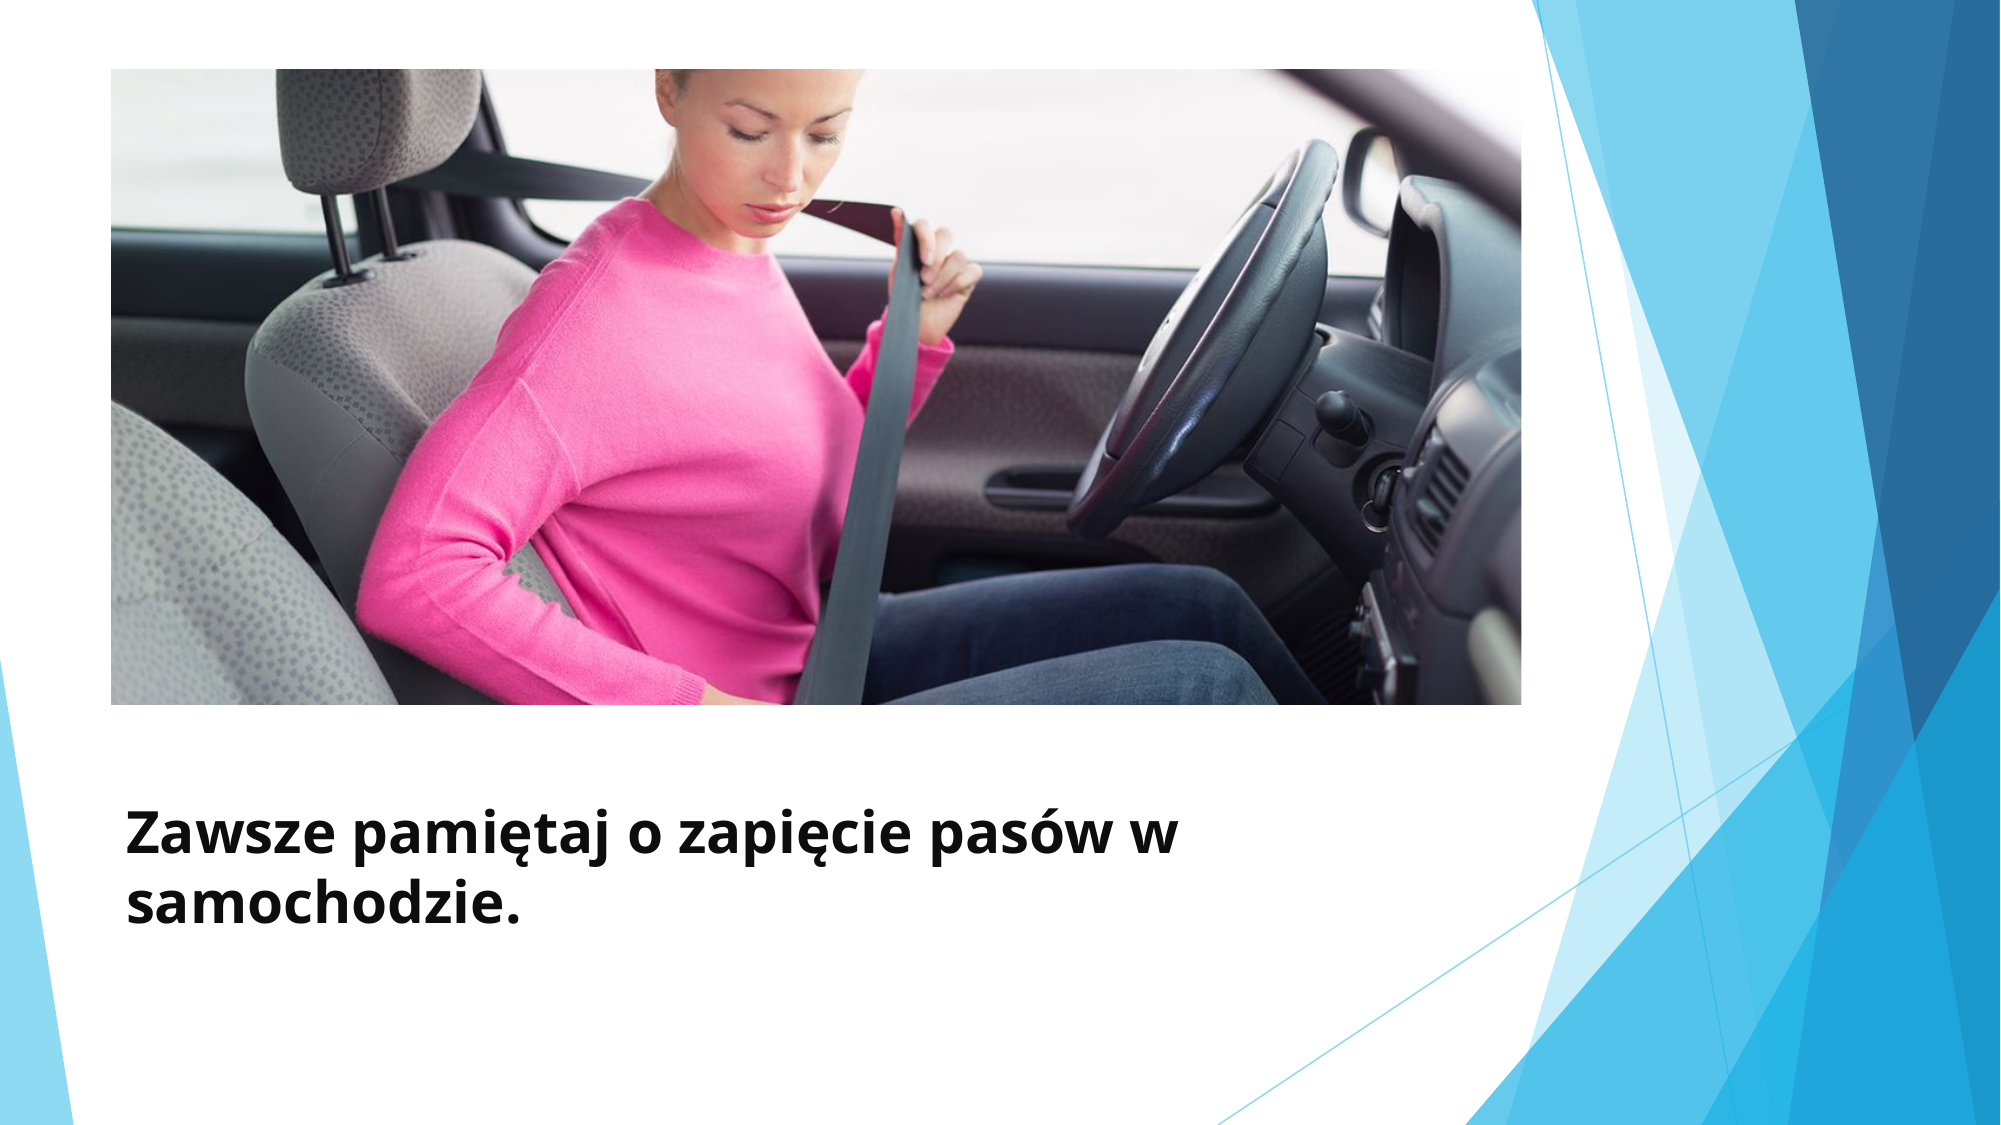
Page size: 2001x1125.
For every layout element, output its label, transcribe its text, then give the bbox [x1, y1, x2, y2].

picture [111, 69, 1522, 705]
title Zawsze pamiętaj o zapięcie pasów w samochodzie. [111, 787, 1522, 881]
